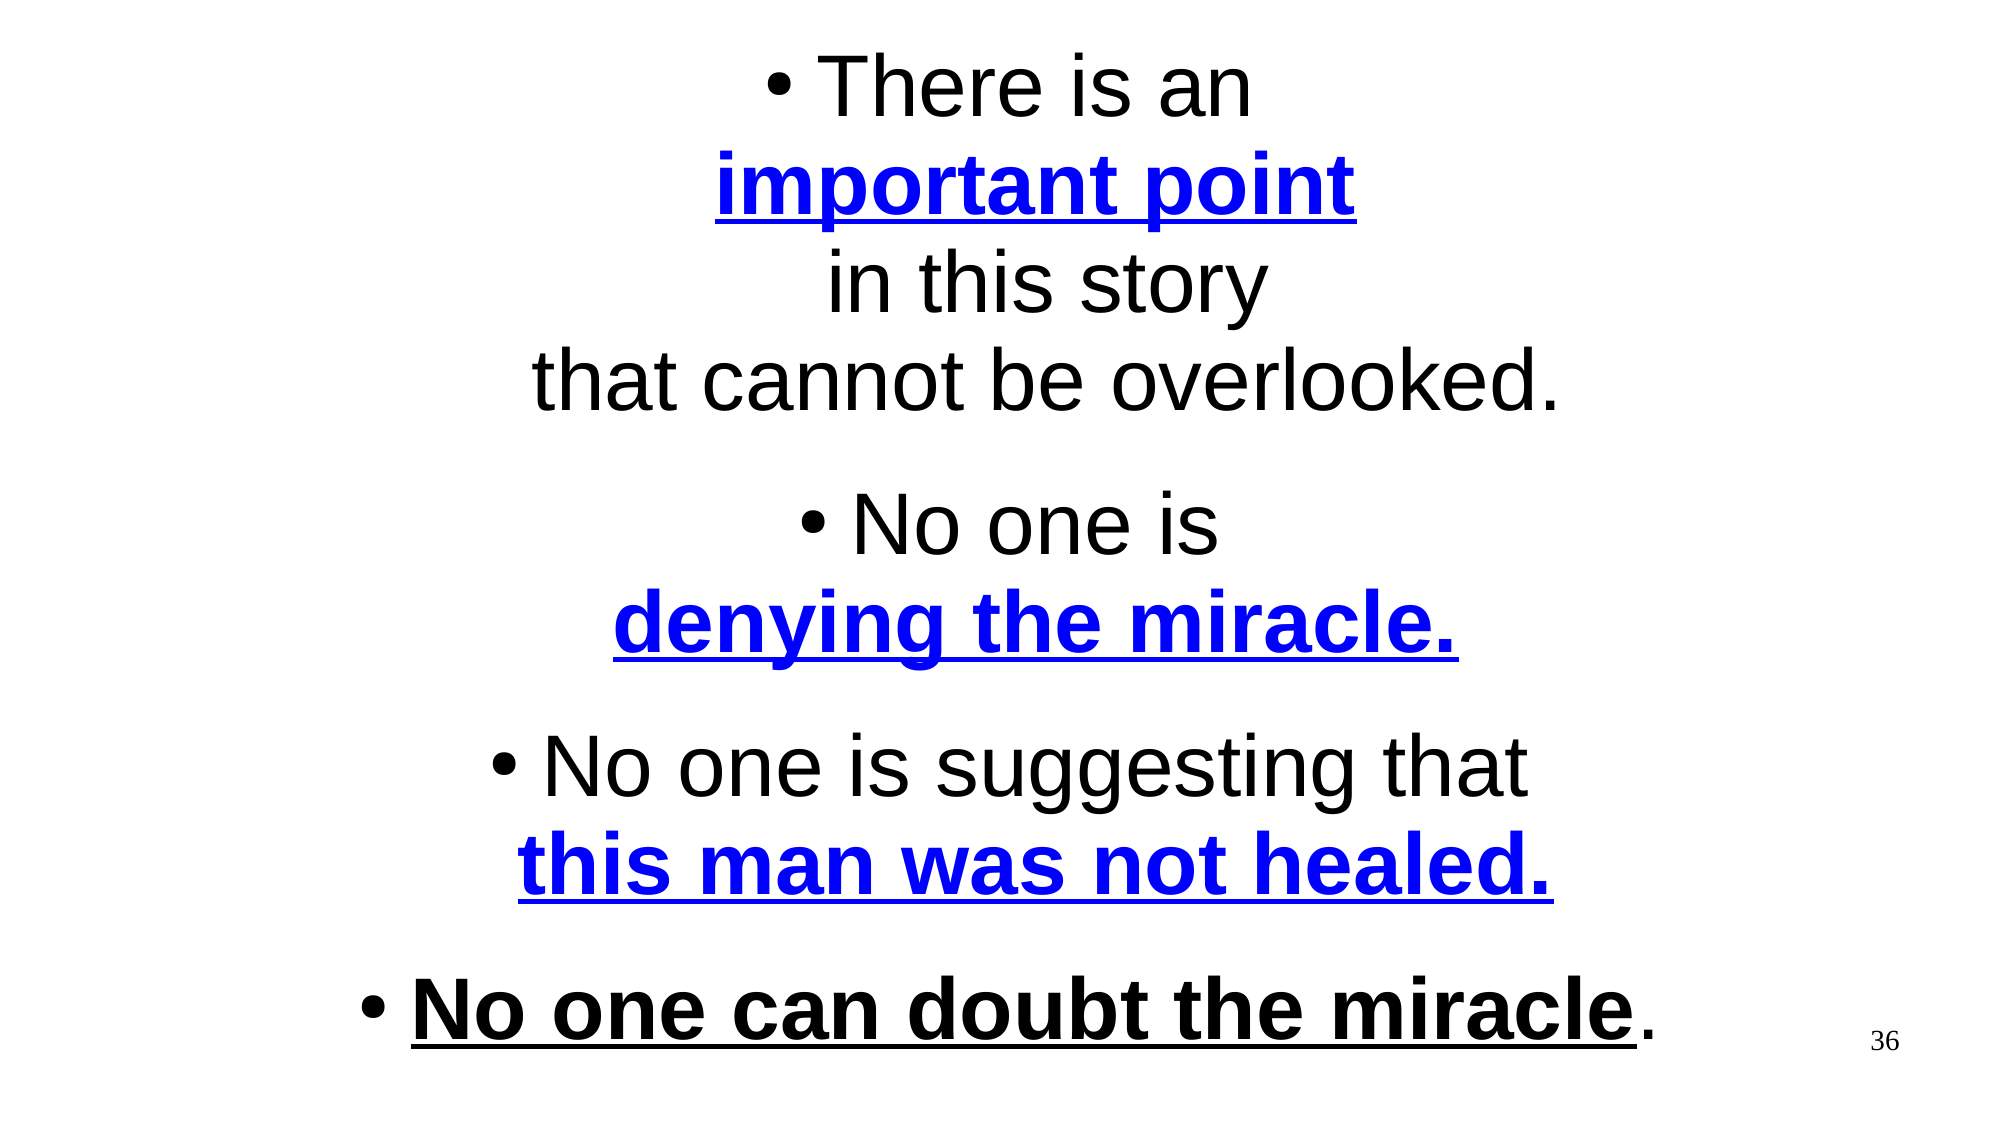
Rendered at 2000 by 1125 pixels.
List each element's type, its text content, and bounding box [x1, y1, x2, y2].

list There is an important point in this story that cannot be overlooked. No one is denying the miracle. No one is suggesting that this man was not healed. No one can doubt the miracle. [37, 37, 1988, 1125]
